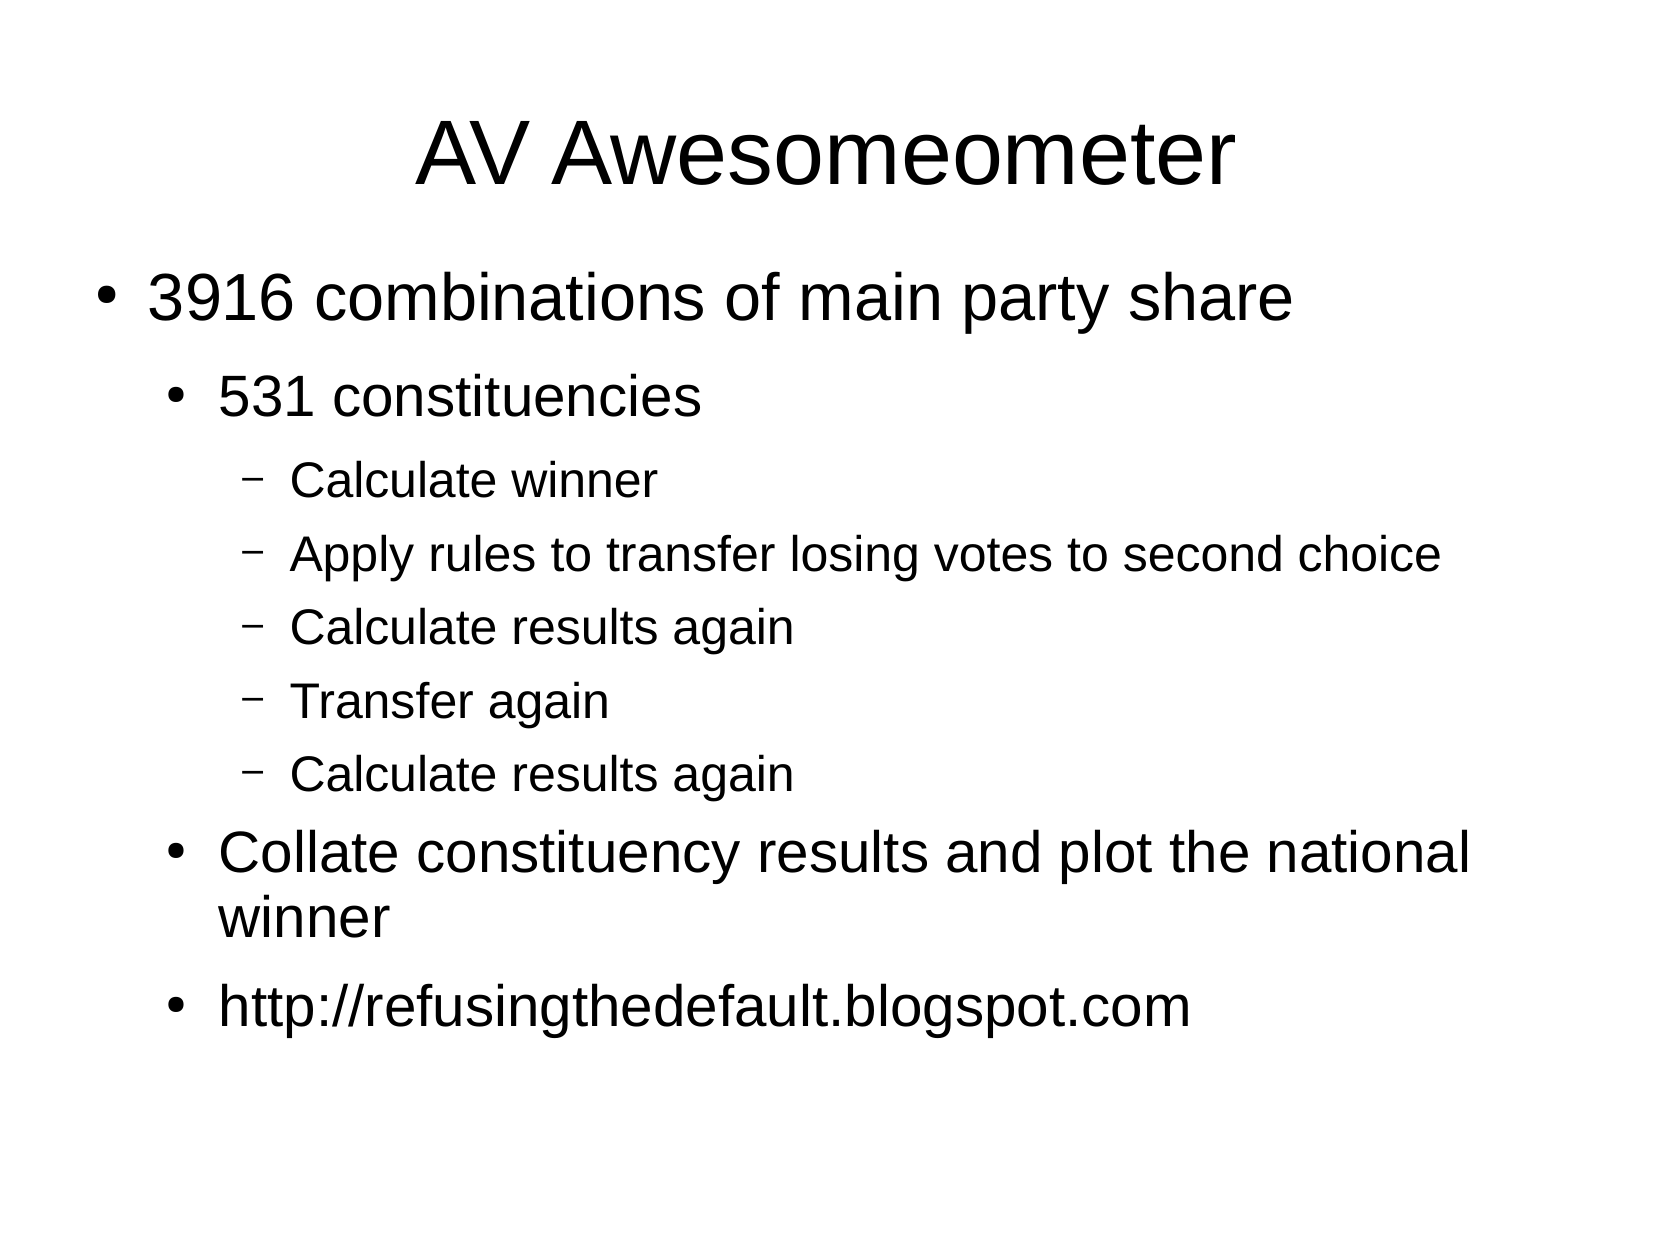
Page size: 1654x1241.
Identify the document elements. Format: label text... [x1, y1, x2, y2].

list 3916 combinations of main party share 531 constituencies Calculate winner Apply rules to transfer losing votes to second choice Calculate results again Transfer again Calculate results again Collate constituency results and plot the national winner http://refusingthedefault.blogspot.com [77, 259, 1566, 1078]
title AV Awesomeometer [82, 56, 1571, 250]
